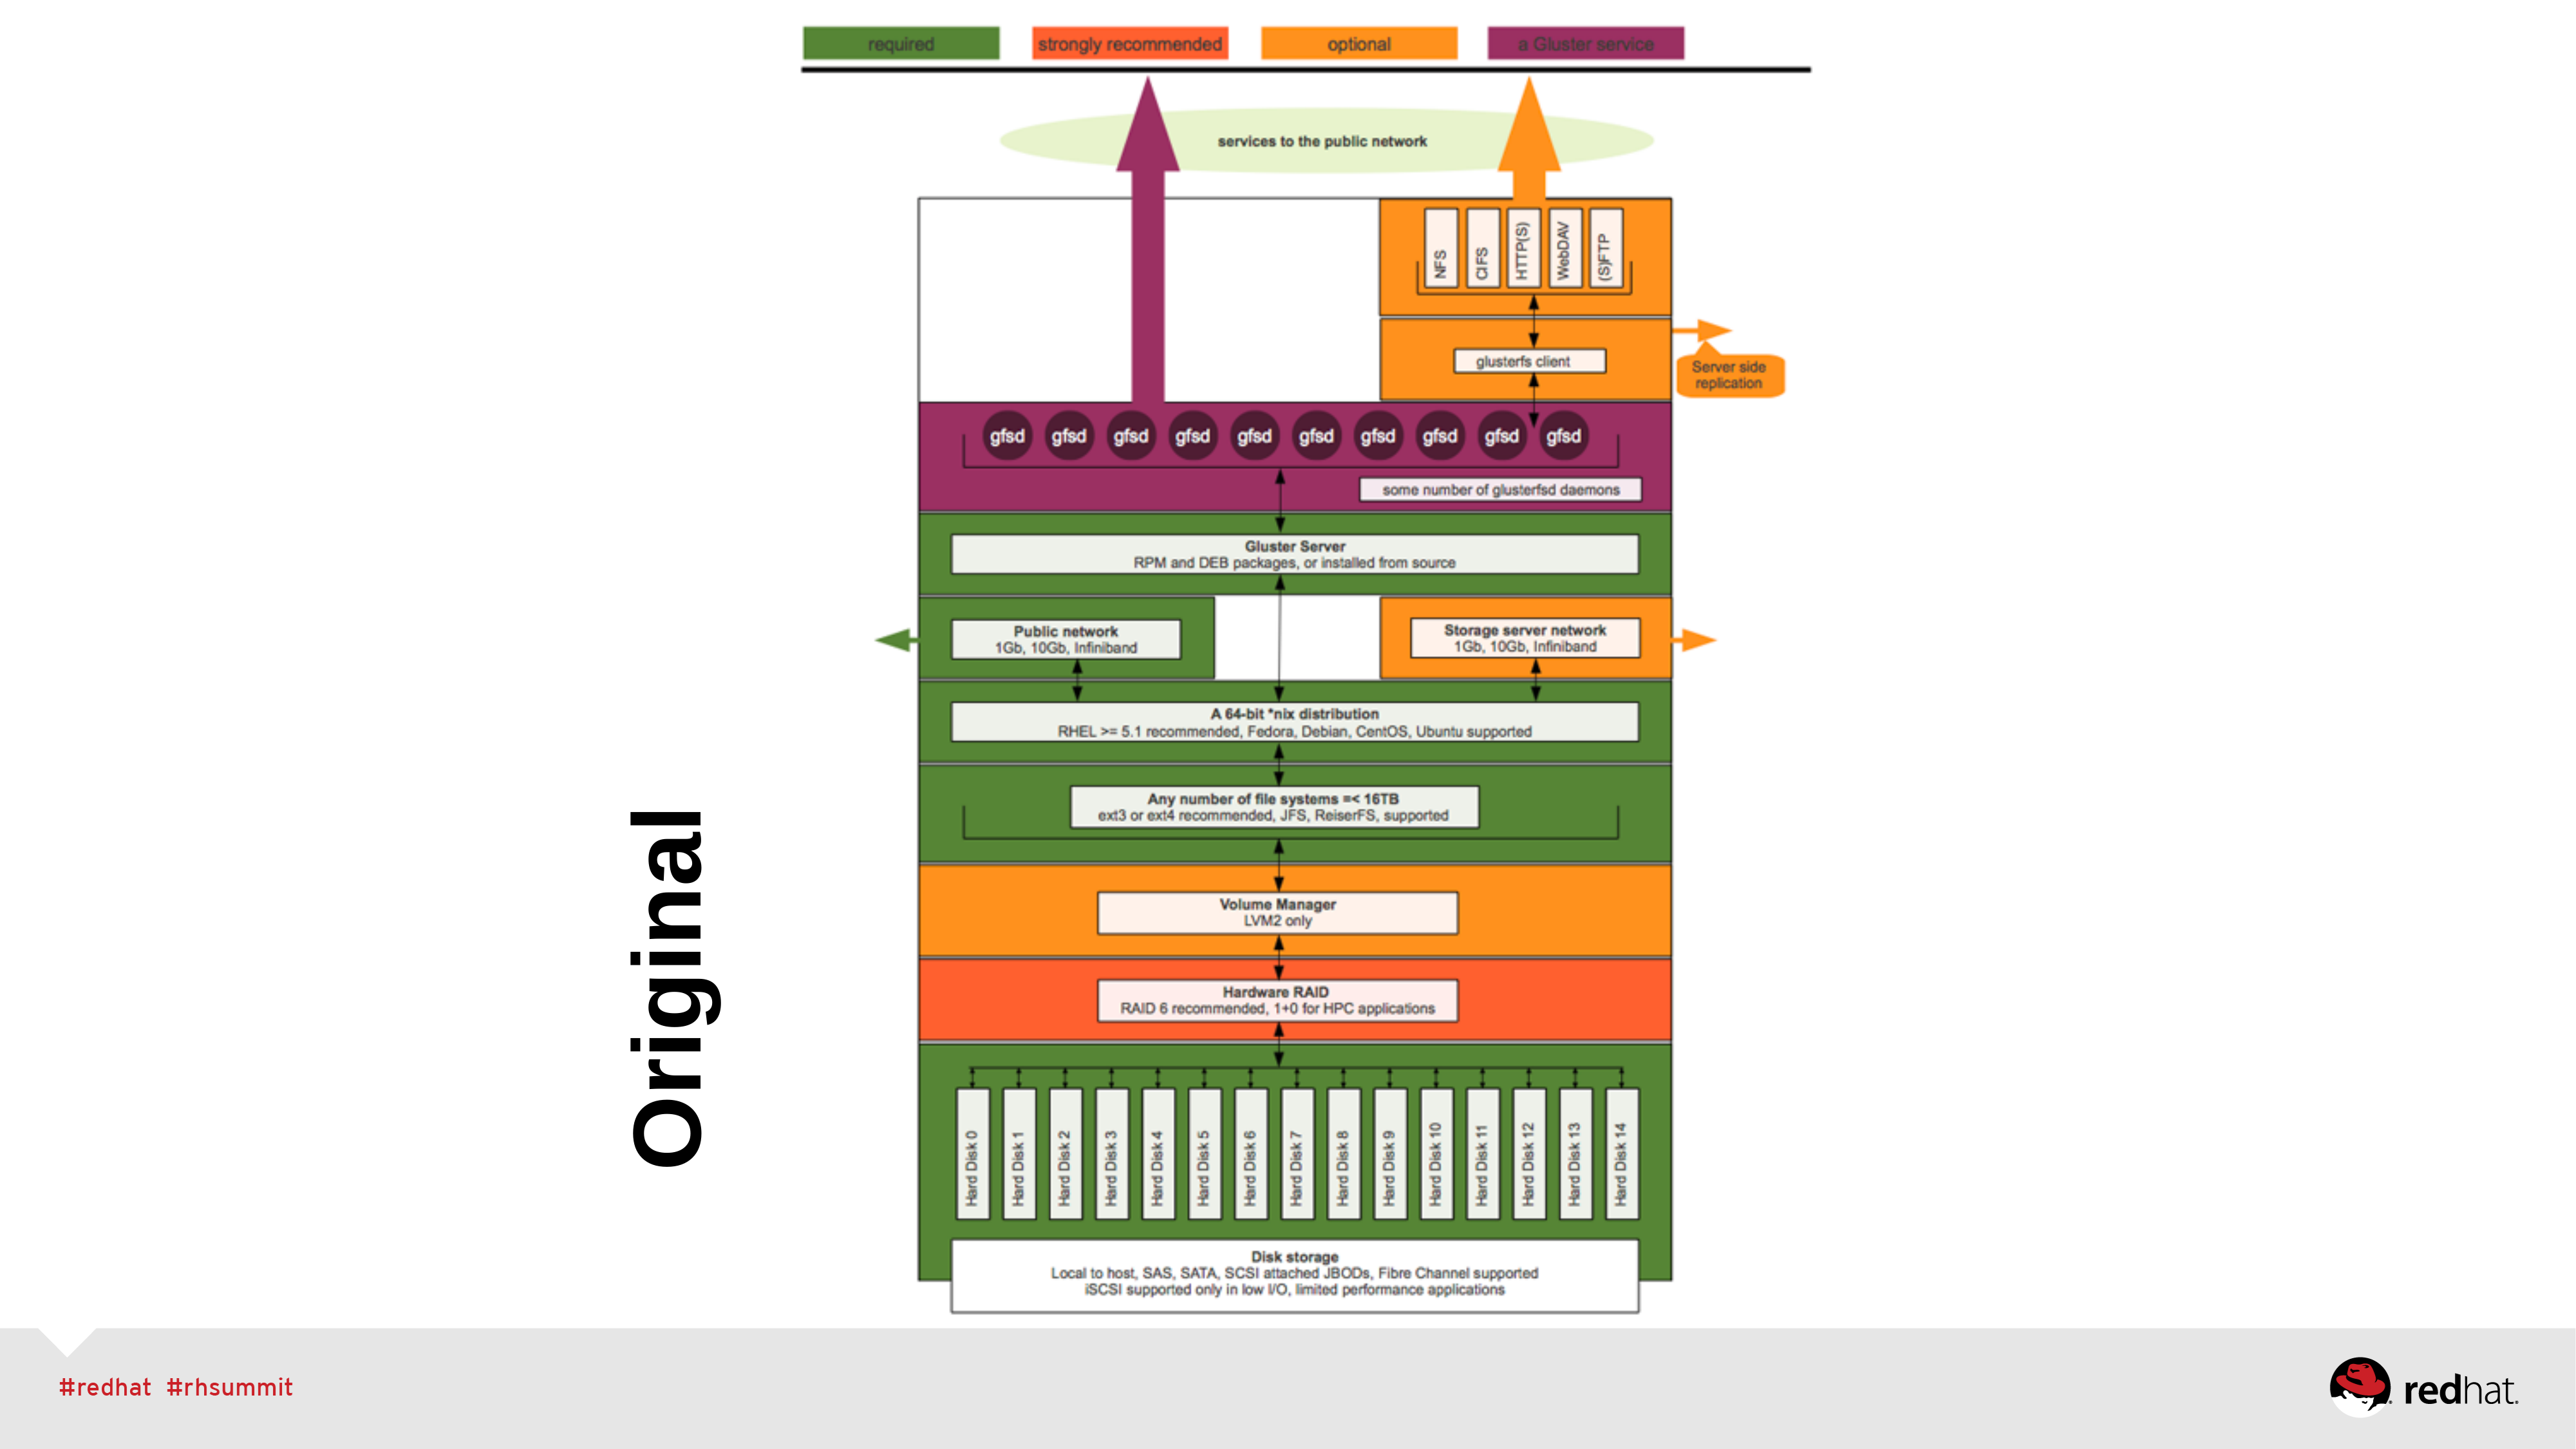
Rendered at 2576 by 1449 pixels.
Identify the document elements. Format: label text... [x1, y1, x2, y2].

picture [0, 0, 2576, 1449]
text_box Original [608, 795, 726, 1181]
